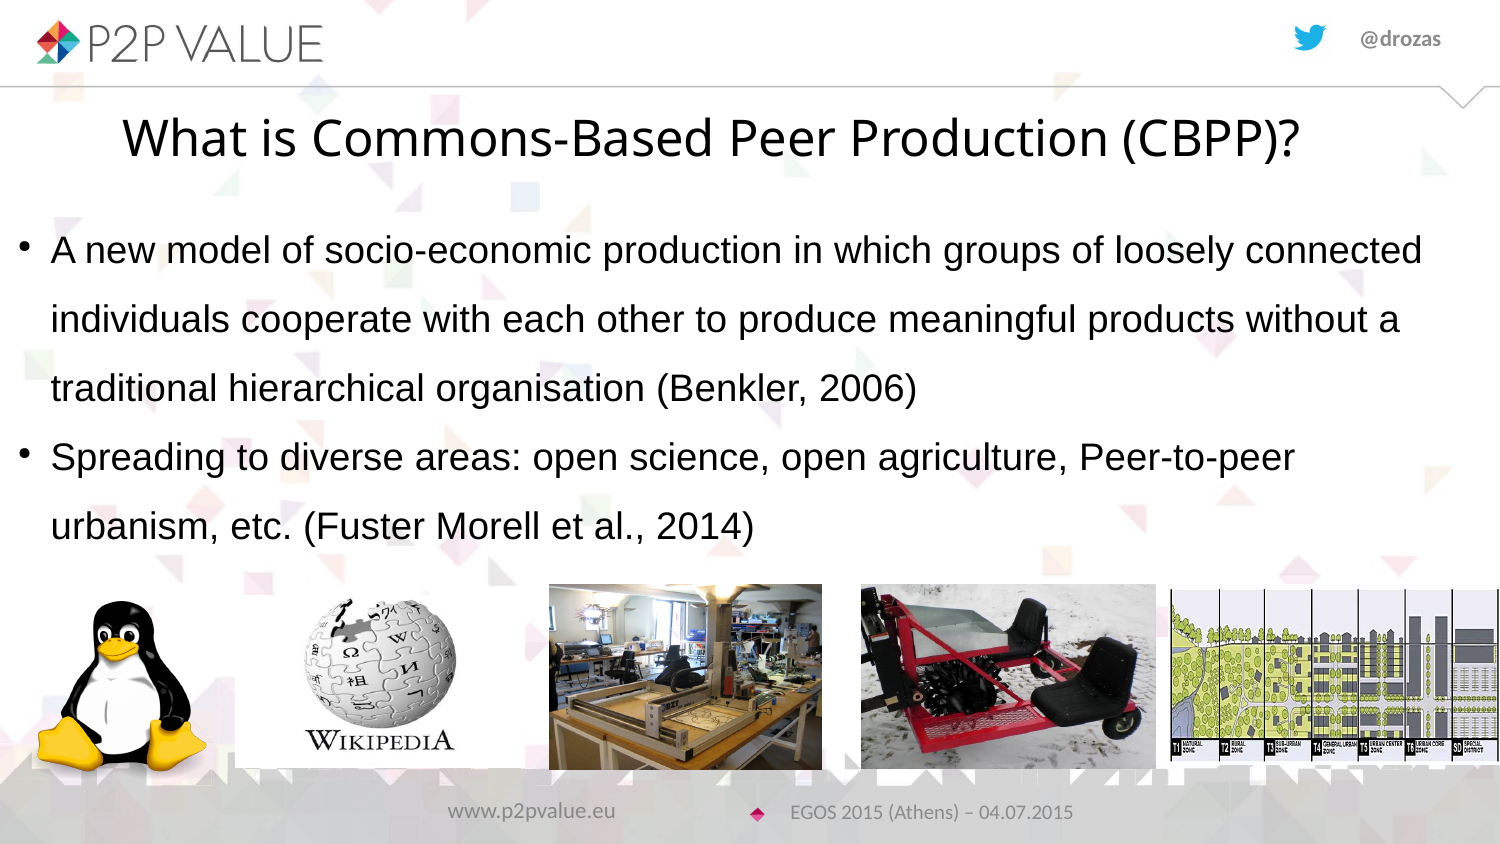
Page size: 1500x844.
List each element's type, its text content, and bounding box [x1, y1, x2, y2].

picture [0, 0, 1500, 844]
text_box EGOS 2015 (Athens) – 04.07.2015 [777, 788, 1470, 834]
text_box www.p2pvalue.eu [441, 789, 660, 829]
text_box @drozas [1333, 15, 1455, 60]
title What is Commons-Based Peer Production (CBPP)? [60, 92, 1366, 181]
subtitle A new model of socio-economic production in which groups of loosely connected individuals cooperate with each other to produce meaningful products without a traditional hierarchical organisation (Benkler, 2006) Spreading to diverse areas: open science, open agriculture, Peer-to-peer urbanism, etc. (Fuster Morell et al., 2014) [4, 195, 1486, 556]
